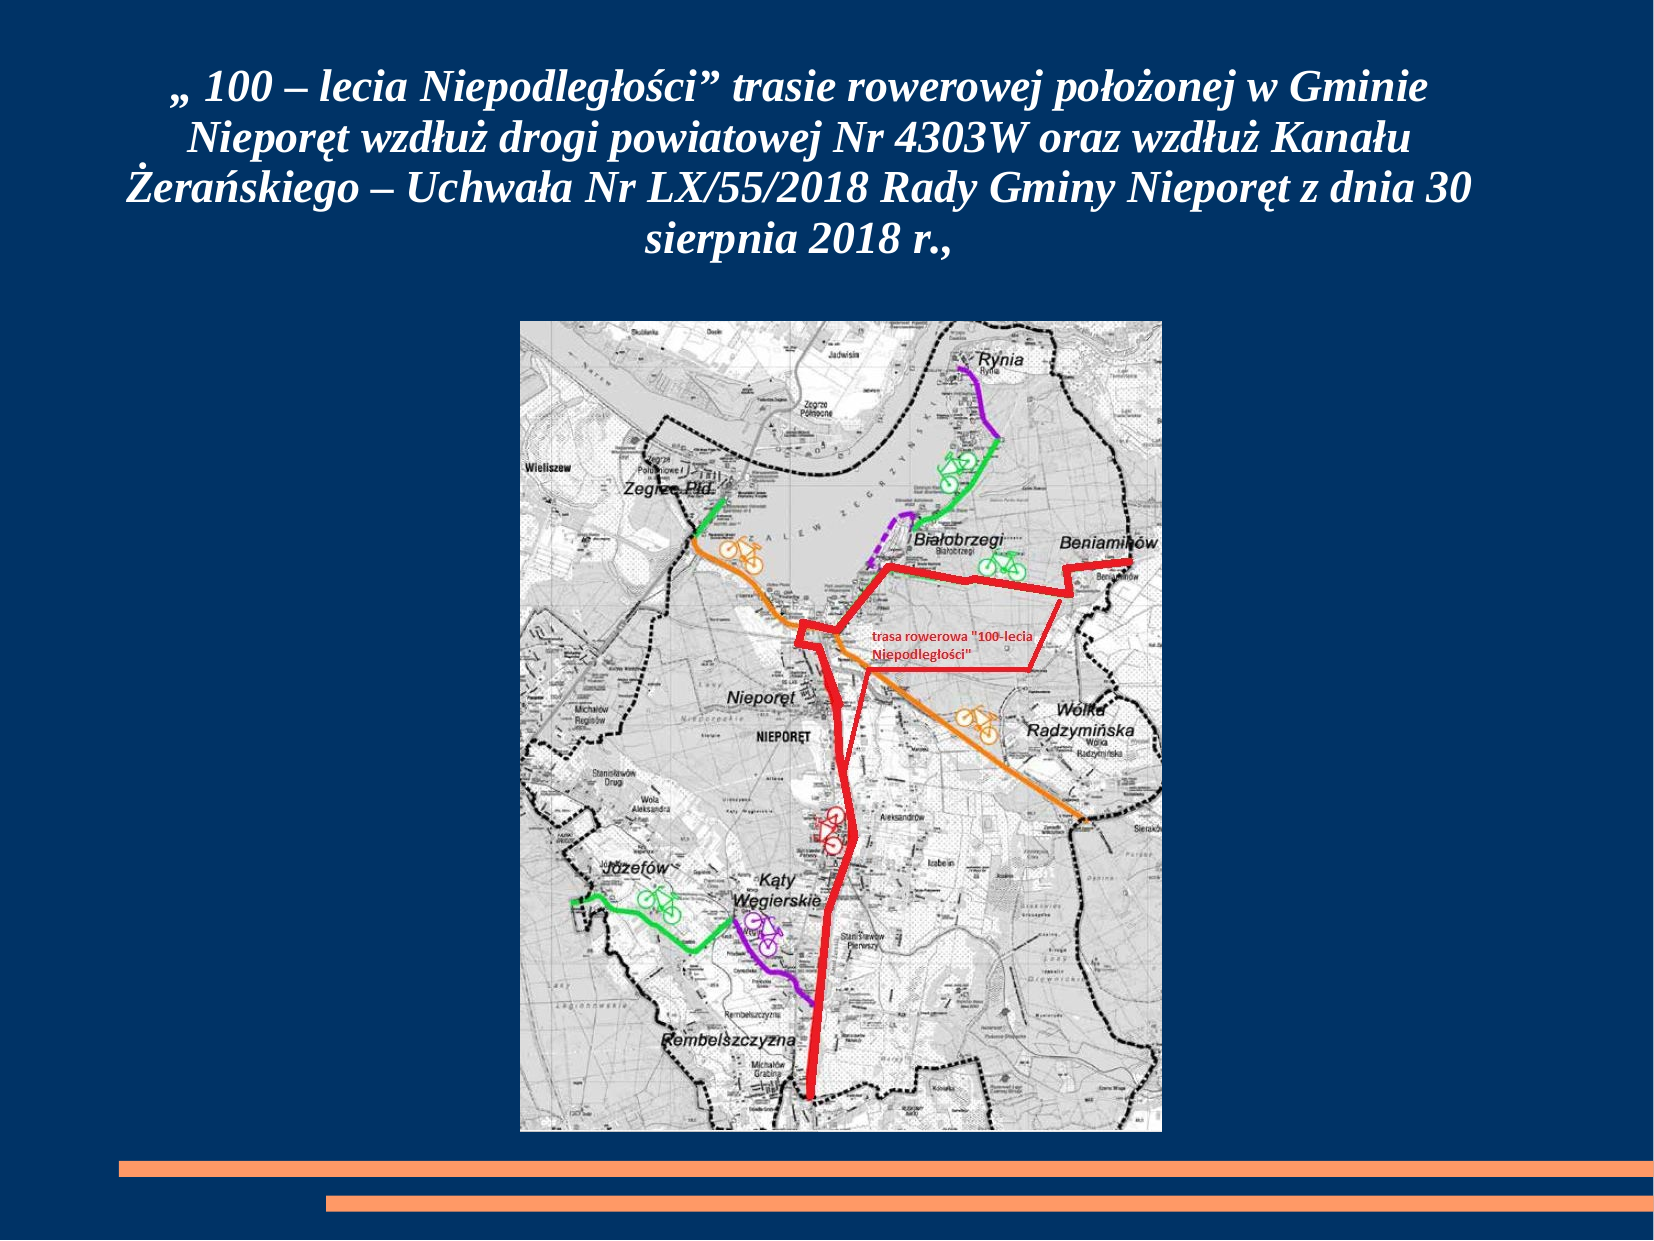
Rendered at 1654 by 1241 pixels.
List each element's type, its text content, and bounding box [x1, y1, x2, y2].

picture [520, 321, 1162, 1132]
title „ 100 – lecia Niepodległości” trasie rowerowej położonej w Gminie Nieporęt wzdłuż drogi powiatowej Nr 4303W oraz wzdłuż Kanału Żerańskiego – Uchwała Nr LX/55/2018 Rady Gminy Nieporęt z dnia 30 sierpnia 2018 r., [93, 58, 1506, 266]
